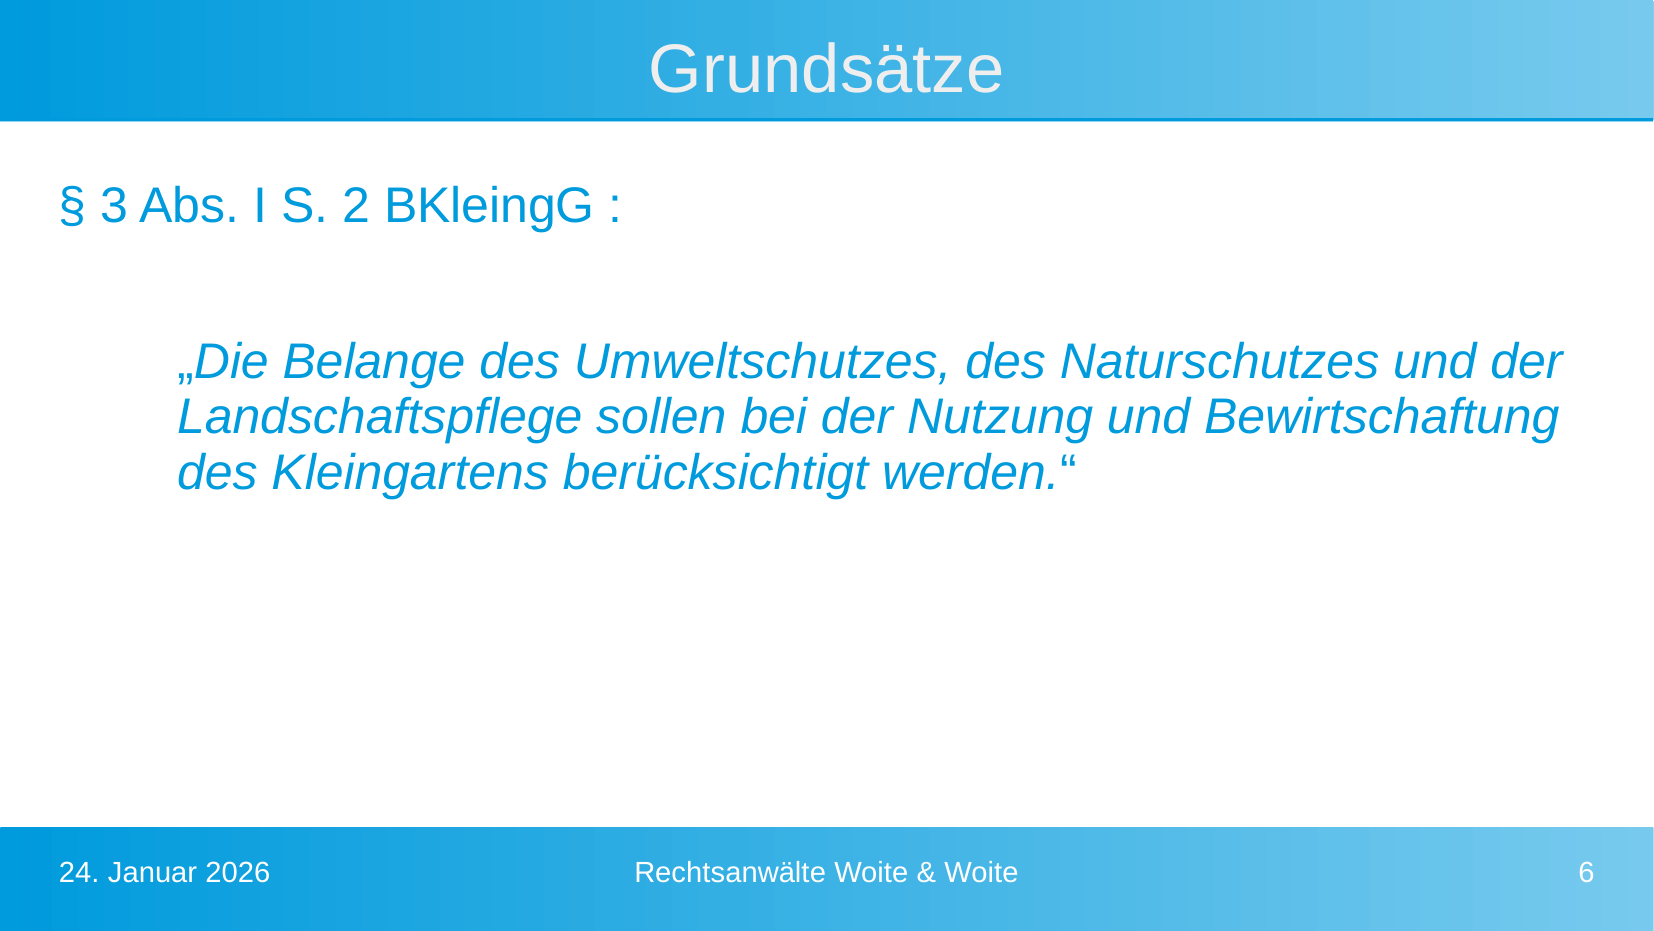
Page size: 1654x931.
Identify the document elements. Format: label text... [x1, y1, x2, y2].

title Grundsätze [59, 29, 1595, 108]
list § 3 Abs. I S. 2 BKleingG : „Die Belange des Umweltschutzes, des Naturschutzes und der Landschaftspflege sollen bei der Nutzung und Bewirtschaftung des Kleingartens berücksichtigt werden.“ [59, 177, 1595, 768]
